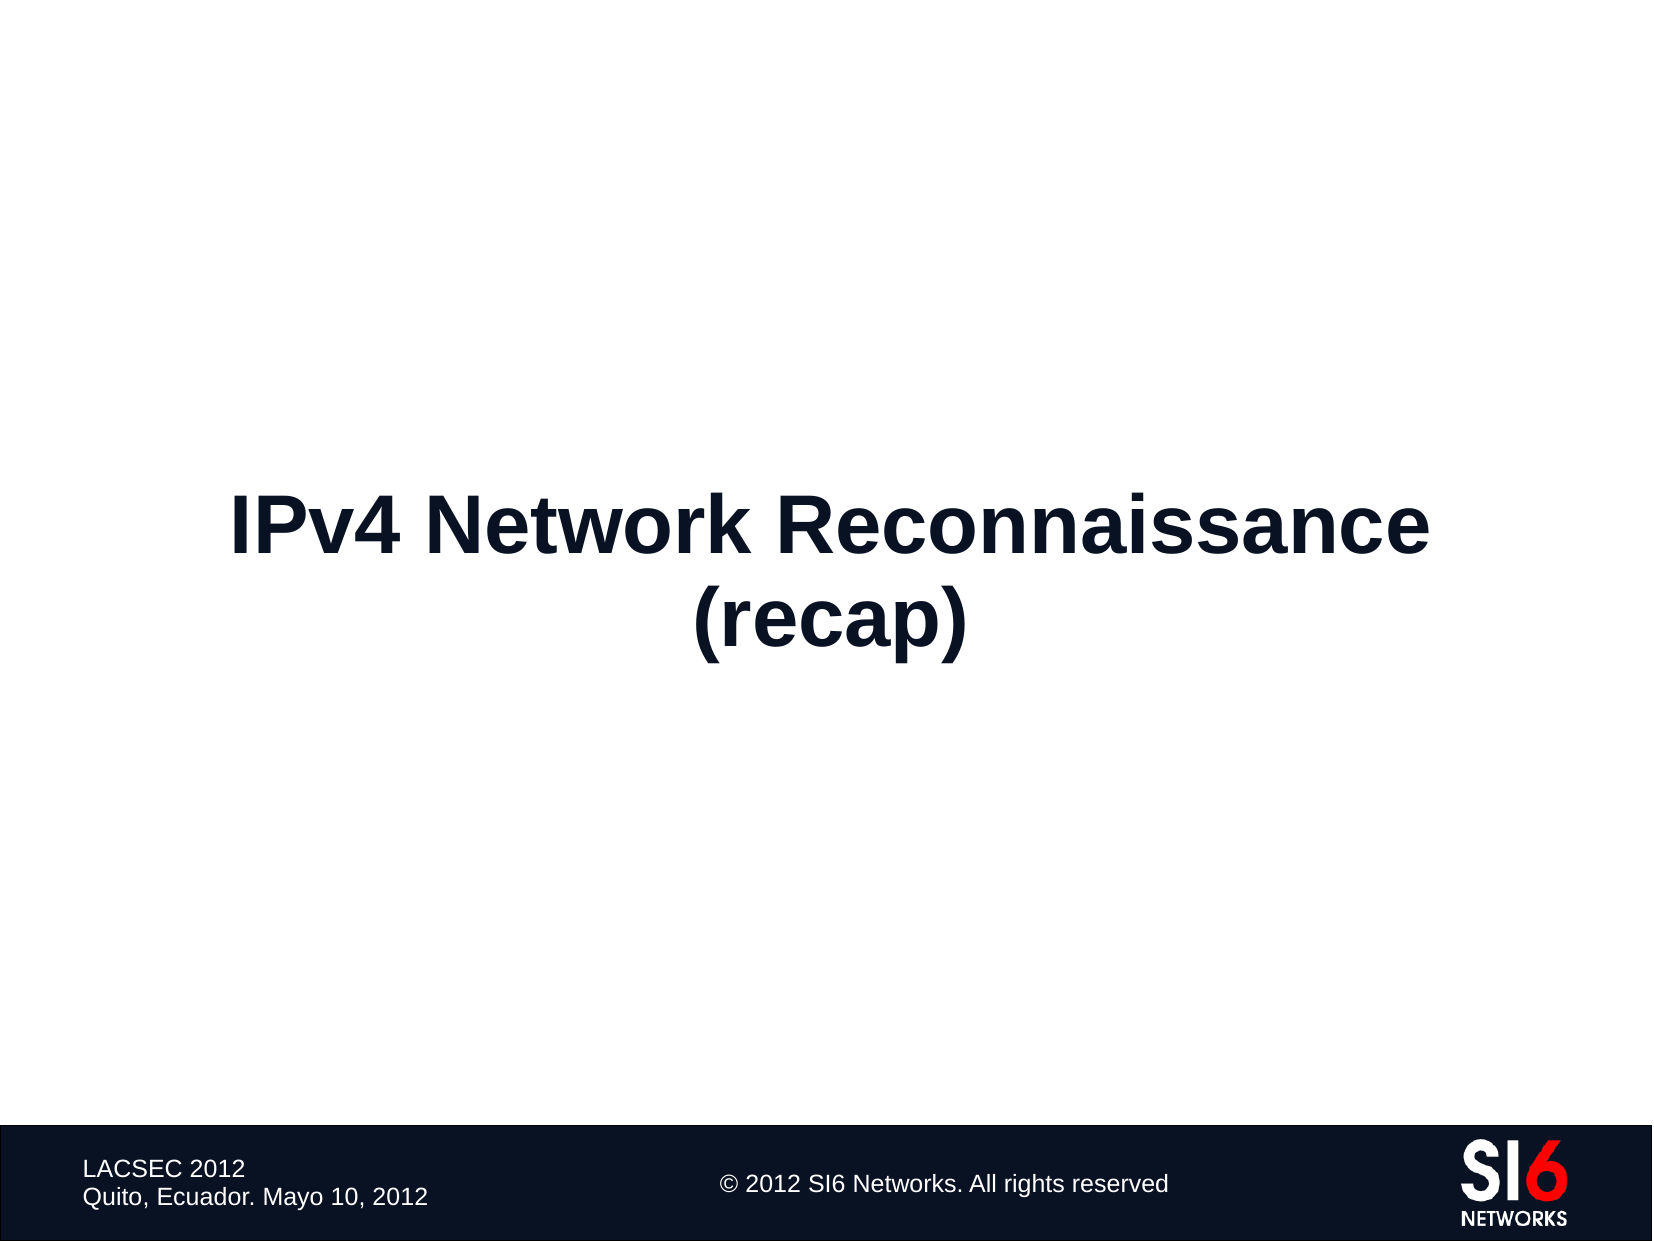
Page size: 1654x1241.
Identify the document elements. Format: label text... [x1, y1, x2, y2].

title IPv4 Network Reconnaissance (recap) [86, 467, 1576, 676]
picture [1461, 1139, 1567, 1226]
